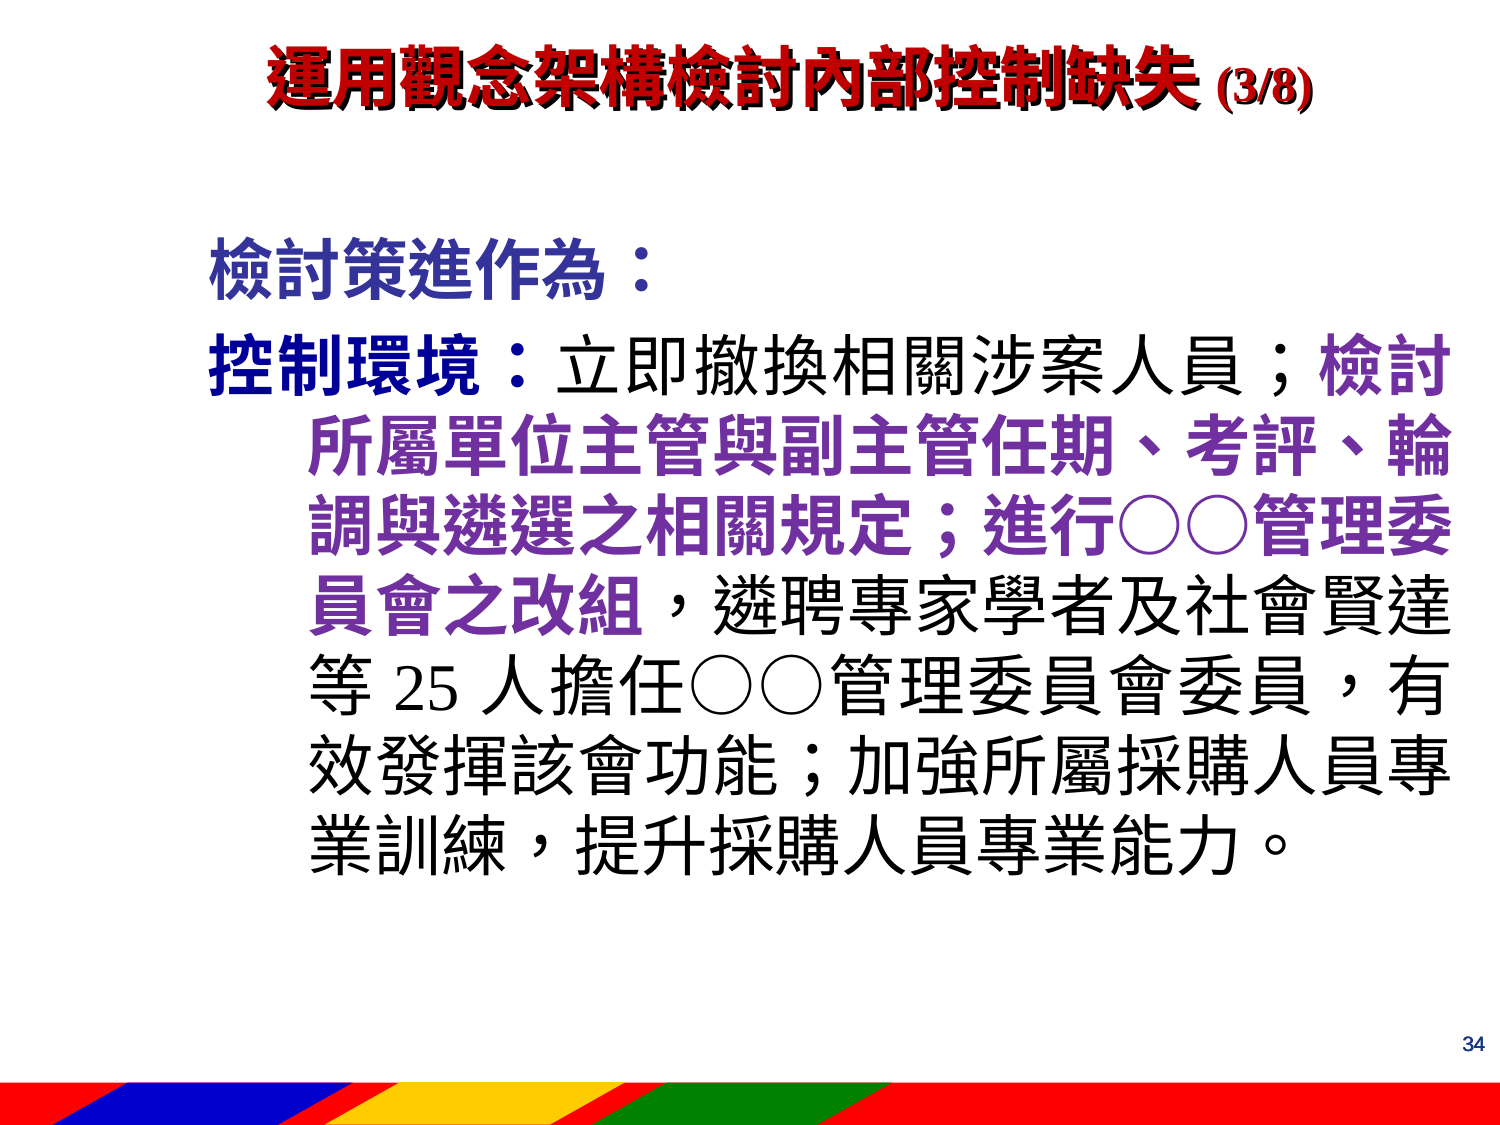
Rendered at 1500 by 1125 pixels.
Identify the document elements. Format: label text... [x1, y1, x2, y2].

subtitle 檢討策進作為： 控制環境：立即撤換相關涉案人員；檢討所屬單位主管與副主管任期、考評、輪調與遴選之相關規定；進行○○管理委員會之改組，遴聘專家學者及社會賢達等25人擔任○○管理委員會委員，有效發揮該會功能；加強所屬採購人員專業訓練，提升採購人員專業能力。 [192, 220, 1469, 1094]
text_box <編號> [1149, 1023, 1500, 1099]
text_box 運用觀念架構檢討內部控制缺失(3/8) [84, 12, 1494, 138]
